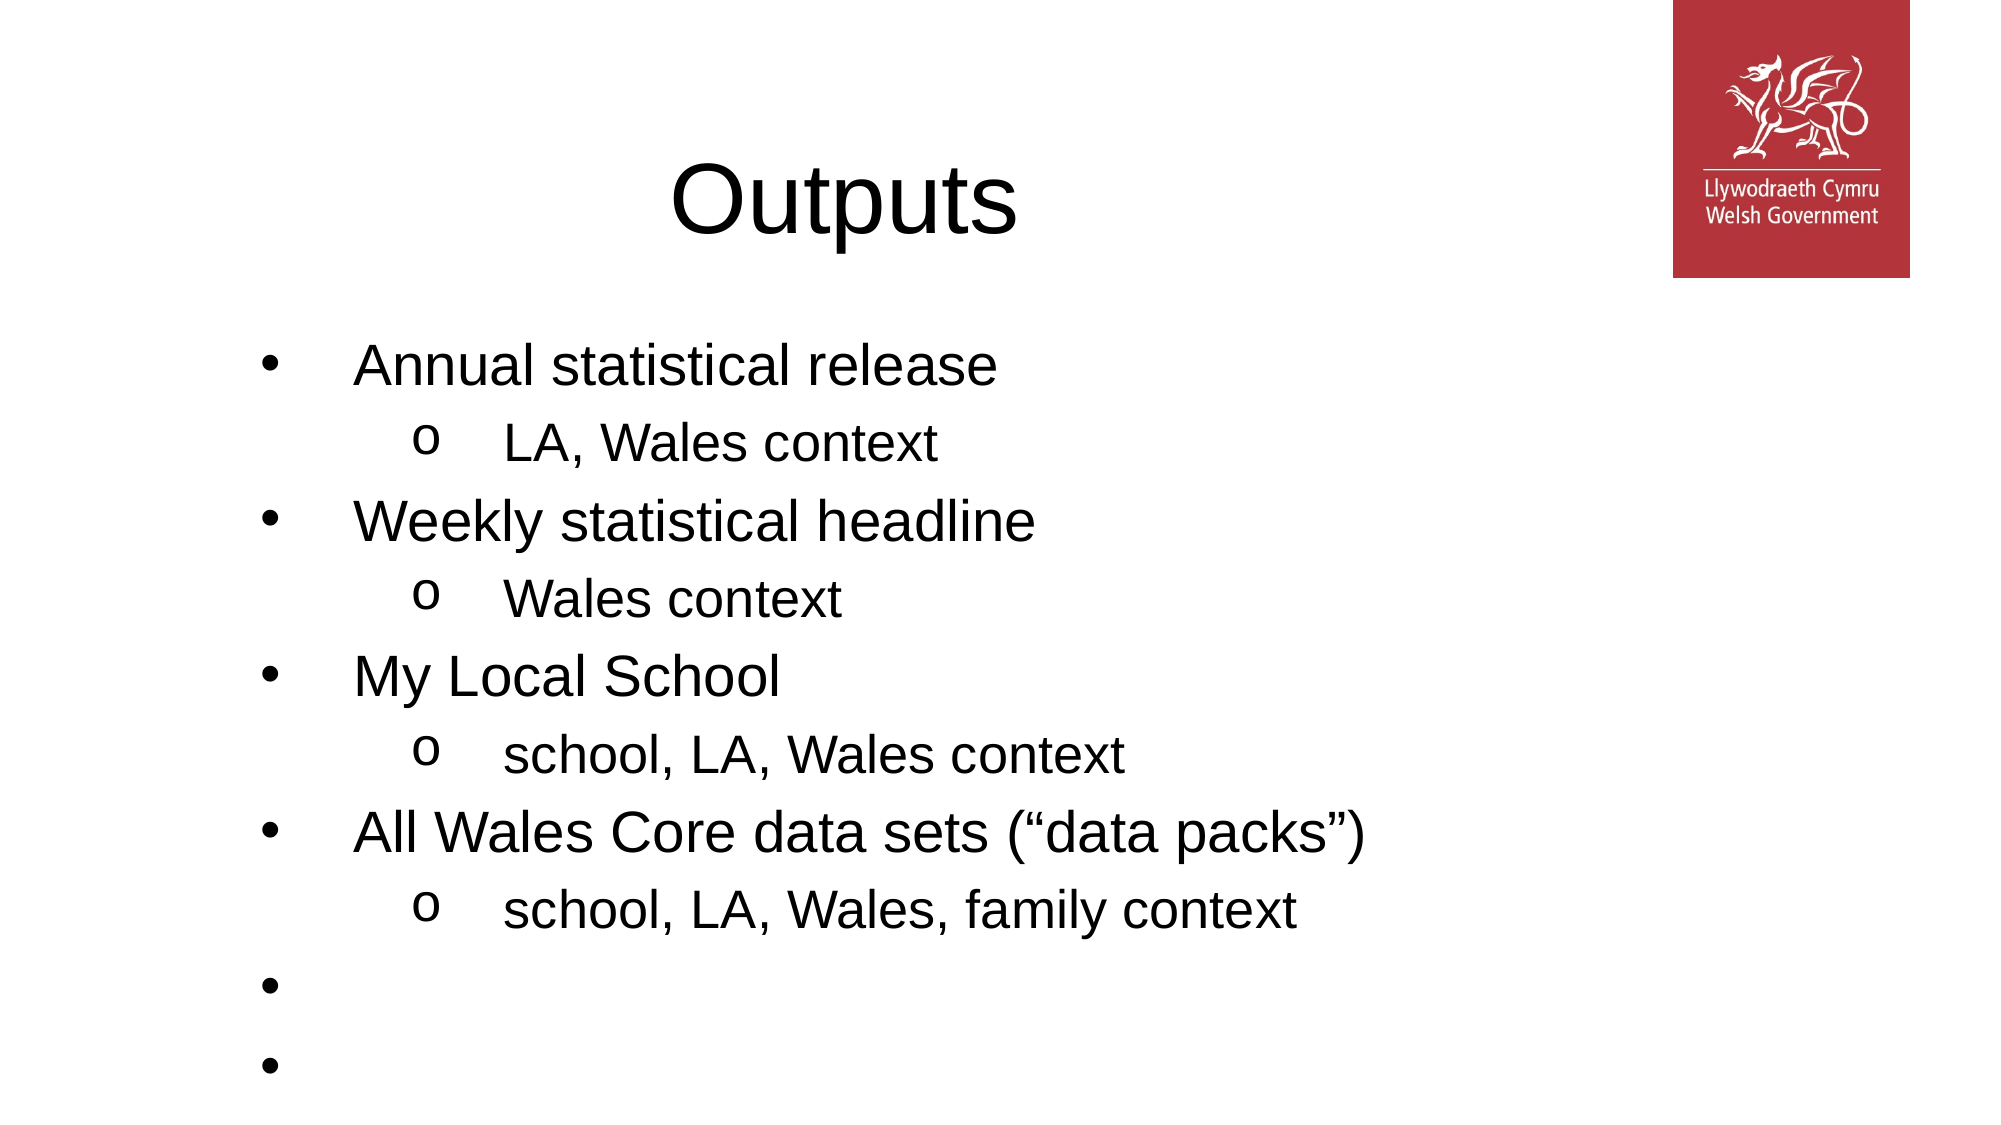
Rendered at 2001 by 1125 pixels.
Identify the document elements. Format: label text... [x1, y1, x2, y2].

title Outputs [94, 84, 1595, 263]
subtitle Annual statistical release LA, Wales context Weekly statistical headline Wales context My Local School school, LA, Wales context All Wales Core data sets (“data packs”) school, LA, Wales, family context [94, 319, 1595, 971]
